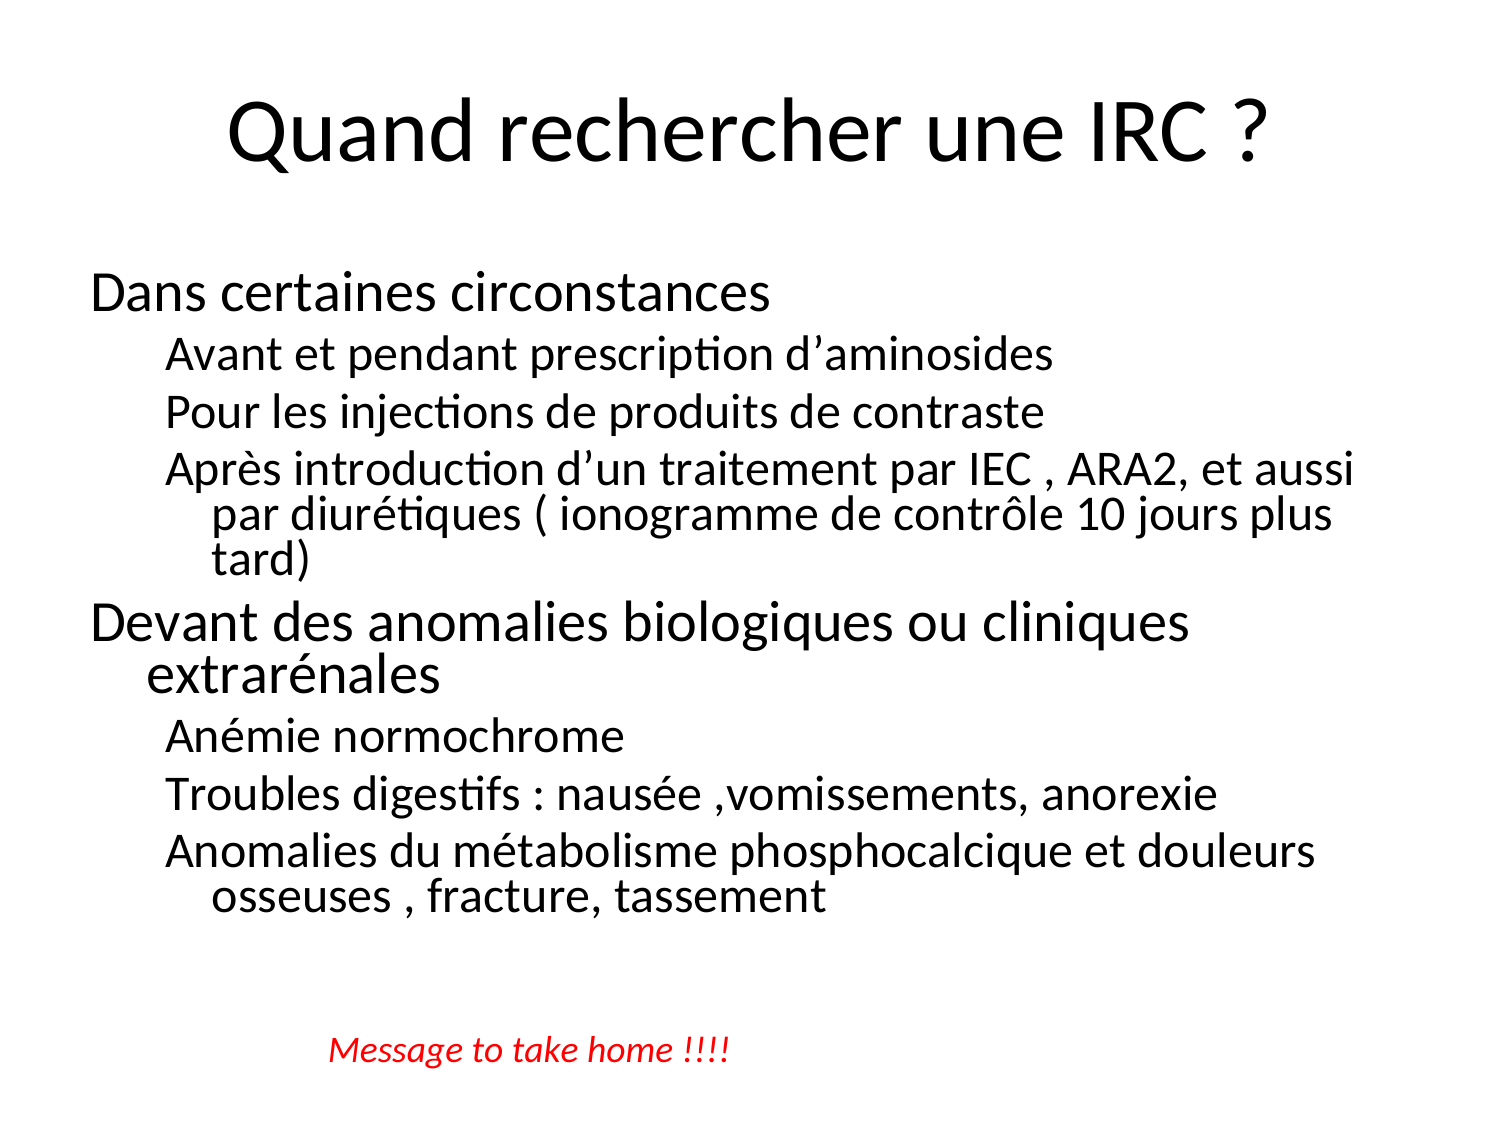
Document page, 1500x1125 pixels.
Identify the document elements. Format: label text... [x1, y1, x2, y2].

text_box Message to take home !!!! [313, 1026, 747, 1118]
list Dans certaines circonstances Avant et pendant prescription d’aminosides Pour les injections de produits de contraste Après introduction d’un traitement par IEC , ARA2, et aussi par diurétiques ( ionogramme de contrôle 10 jours plus tard) Devant des anomalies biologiques ou cliniques extrarénales Anémie normochrome Troubles digestifs : nausée ,vomissements, anorexie Anomalies du métabolisme phosphocalcique et douleurs osseuses , fracture, tassement [75, 262, 1426, 1071]
title Quand rechercher une IRC ? [75, 45, 1426, 233]
